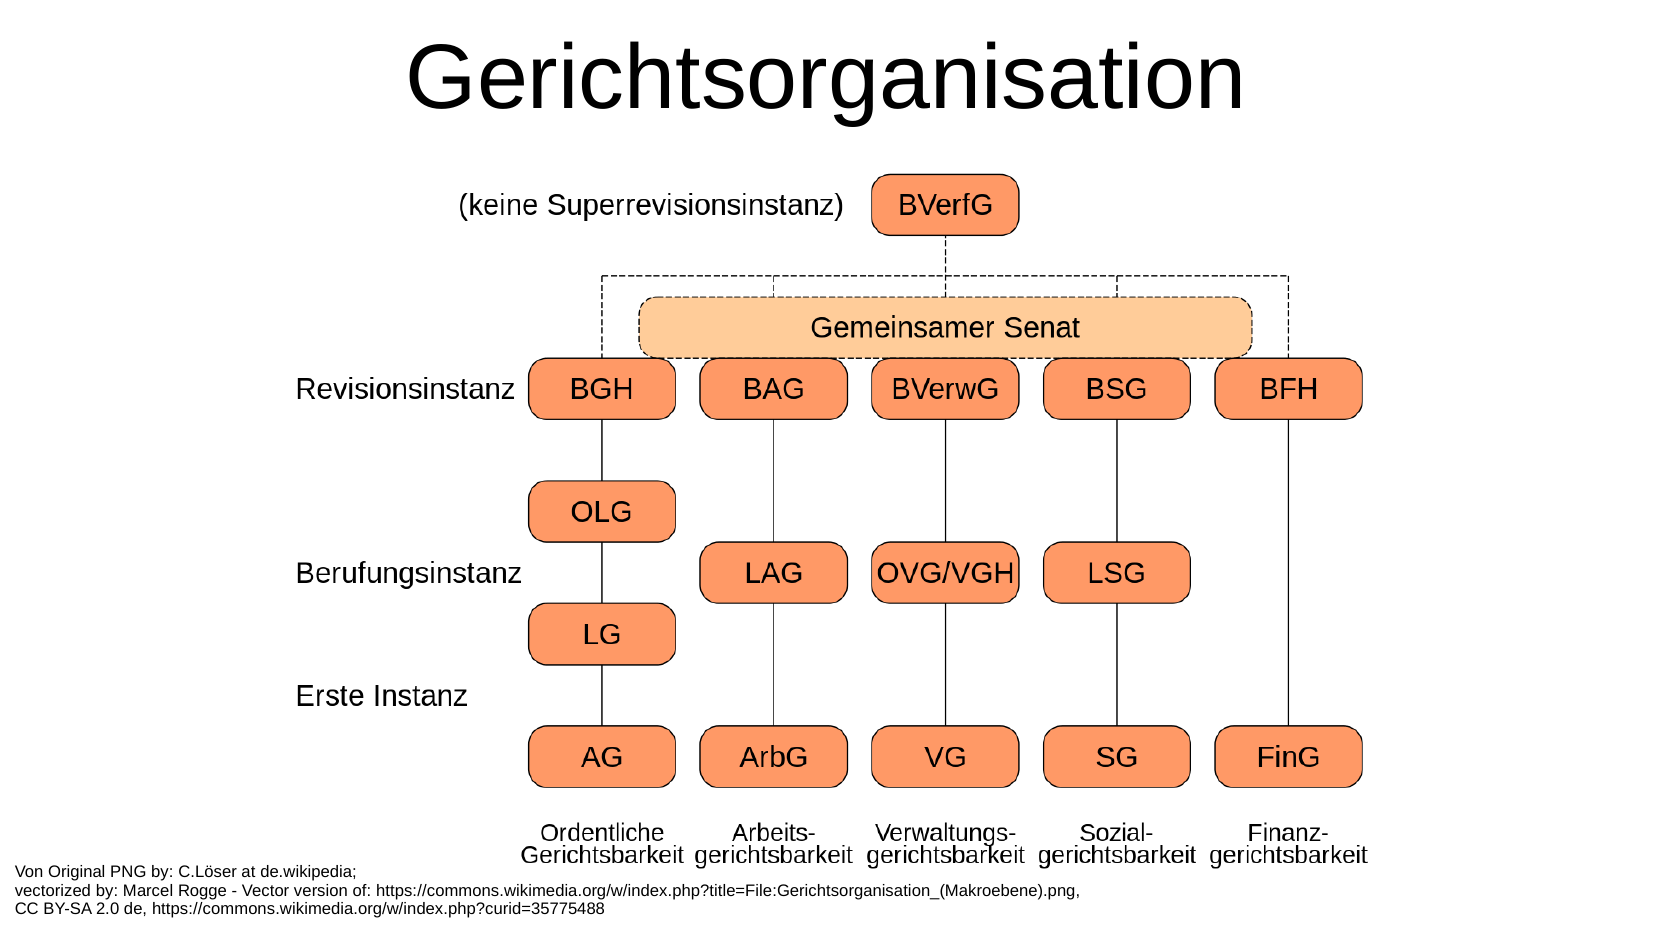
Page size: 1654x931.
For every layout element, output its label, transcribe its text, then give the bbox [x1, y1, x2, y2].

picture [283, 153, 1374, 850]
title Gerichtsorganisation [82, 23, 1571, 130]
text_box Von Original PNG by: C.Löser at de.wikipedia; vectorized by: Marcel Rogge - Vector version of: https://commons.wikimedia.org/w/index.php?title=File:Gerichtsorganisation_(Makroebene).png, CC BY-SA 2.0 de, https://commons.wikimedia.org/w/index.php?curid=35775488 [0, 850, 1654, 931]
